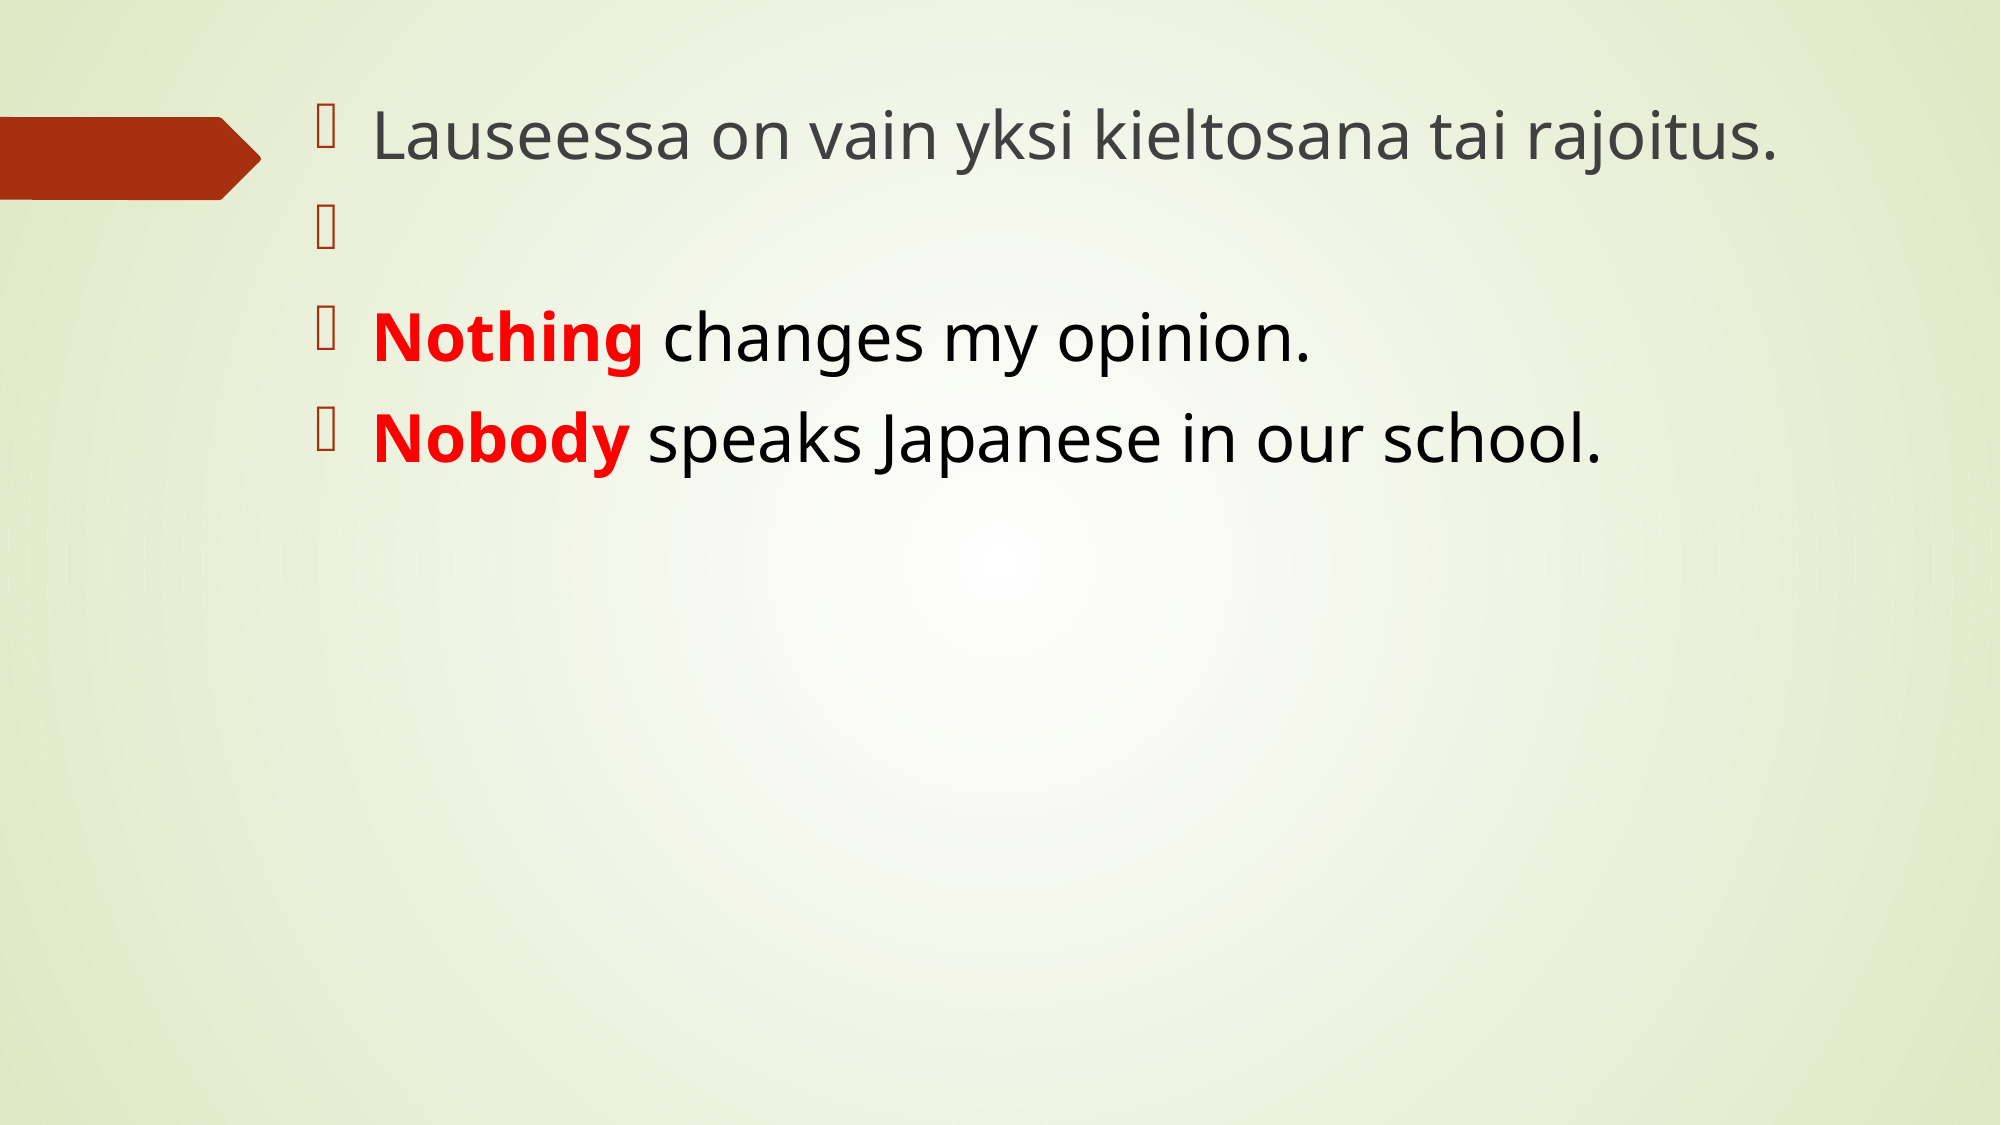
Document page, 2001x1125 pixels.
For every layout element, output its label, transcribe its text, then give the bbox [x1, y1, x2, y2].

list Lauseessa on vain yksi kieltosana tai rajoitus. Nothing changes my opinion. Nobody speaks Japanese in our school. [299, 85, 1888, 970]
